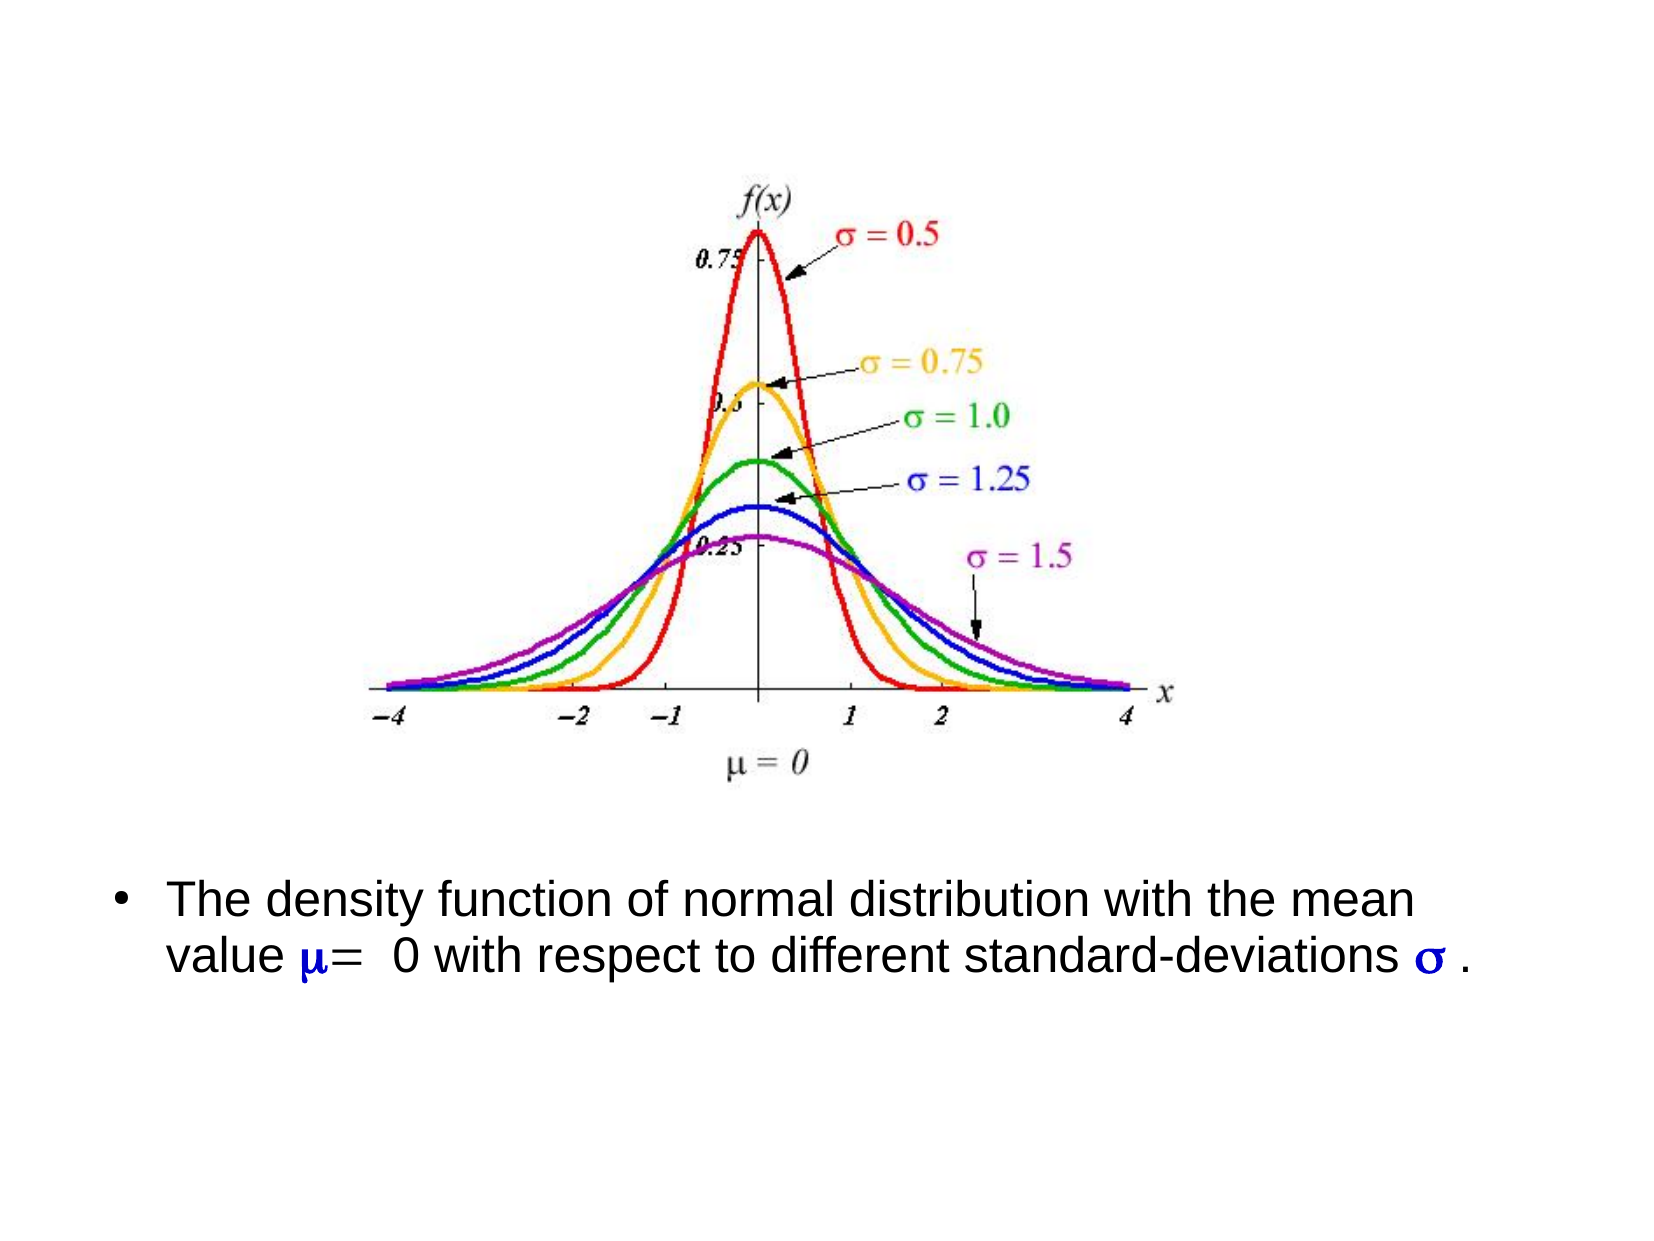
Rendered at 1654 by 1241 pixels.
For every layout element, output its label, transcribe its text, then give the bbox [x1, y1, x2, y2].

picture [280, 160, 1400, 860]
list The density function of normal distribution with the mean value 0 with respect to different standard-deviations  . [80, 863, 1543, 1018]
